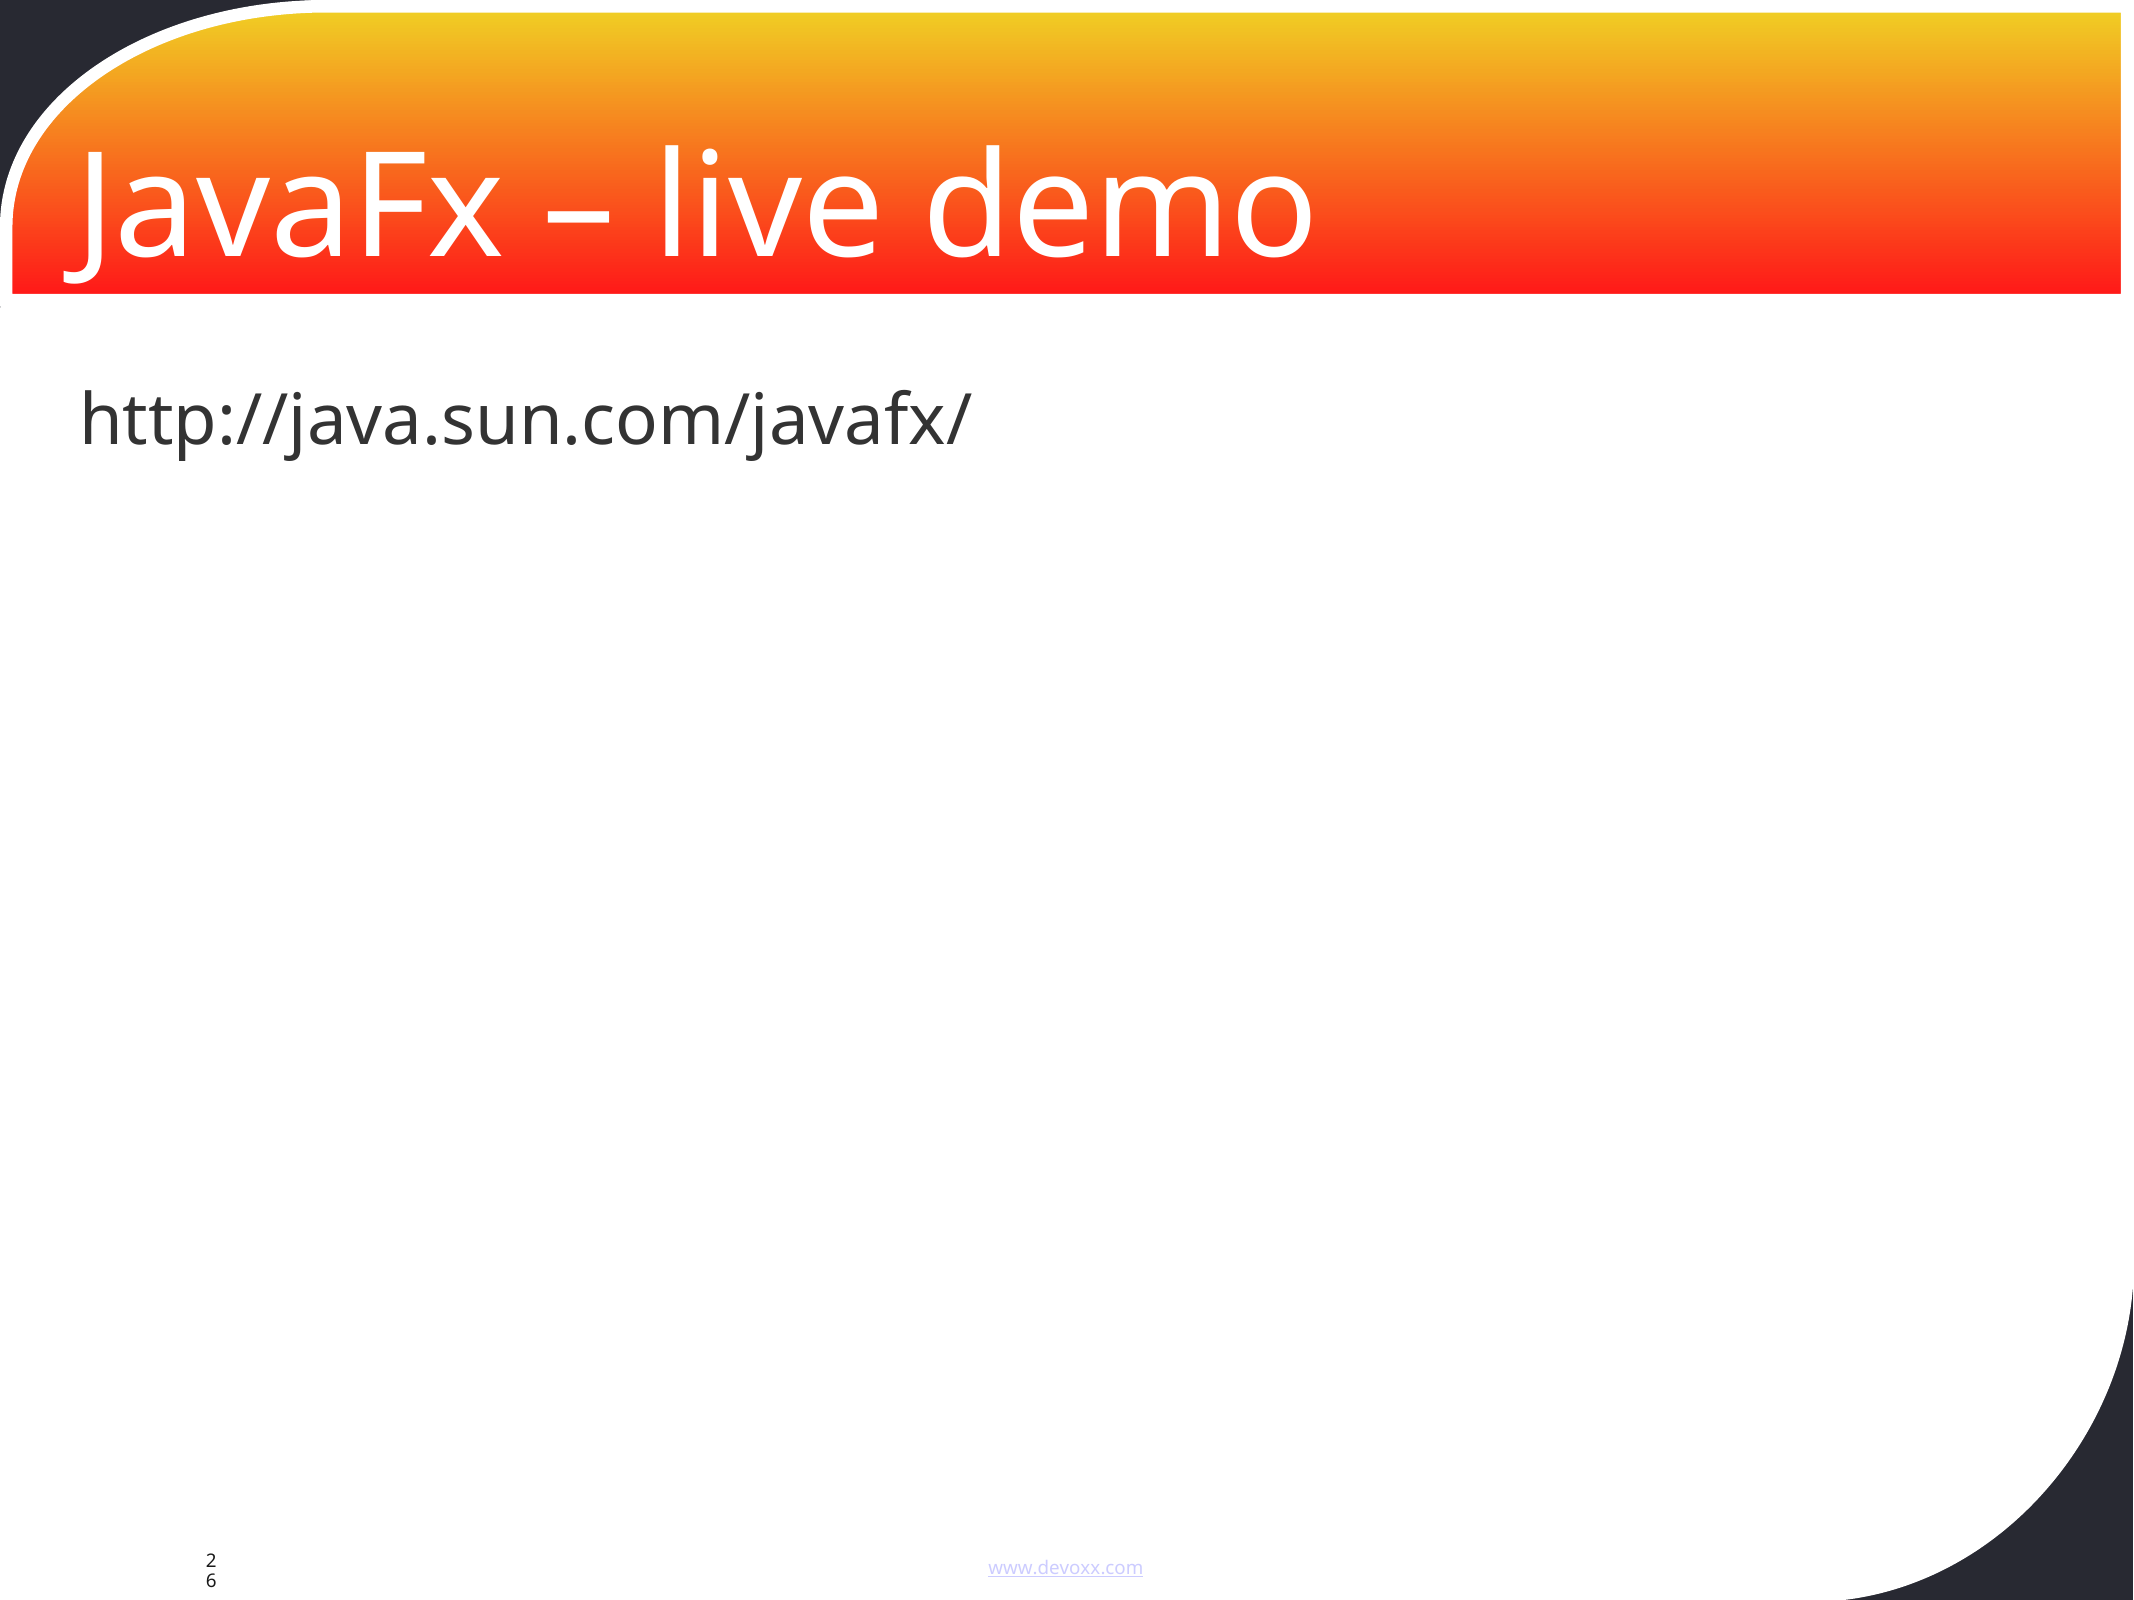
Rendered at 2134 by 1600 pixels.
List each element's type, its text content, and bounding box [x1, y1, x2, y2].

list http://java.sun.com/javafx/ [68, 358, 2032, 1517]
text_box JavaFx – live demo [75, 56, 2036, 286]
